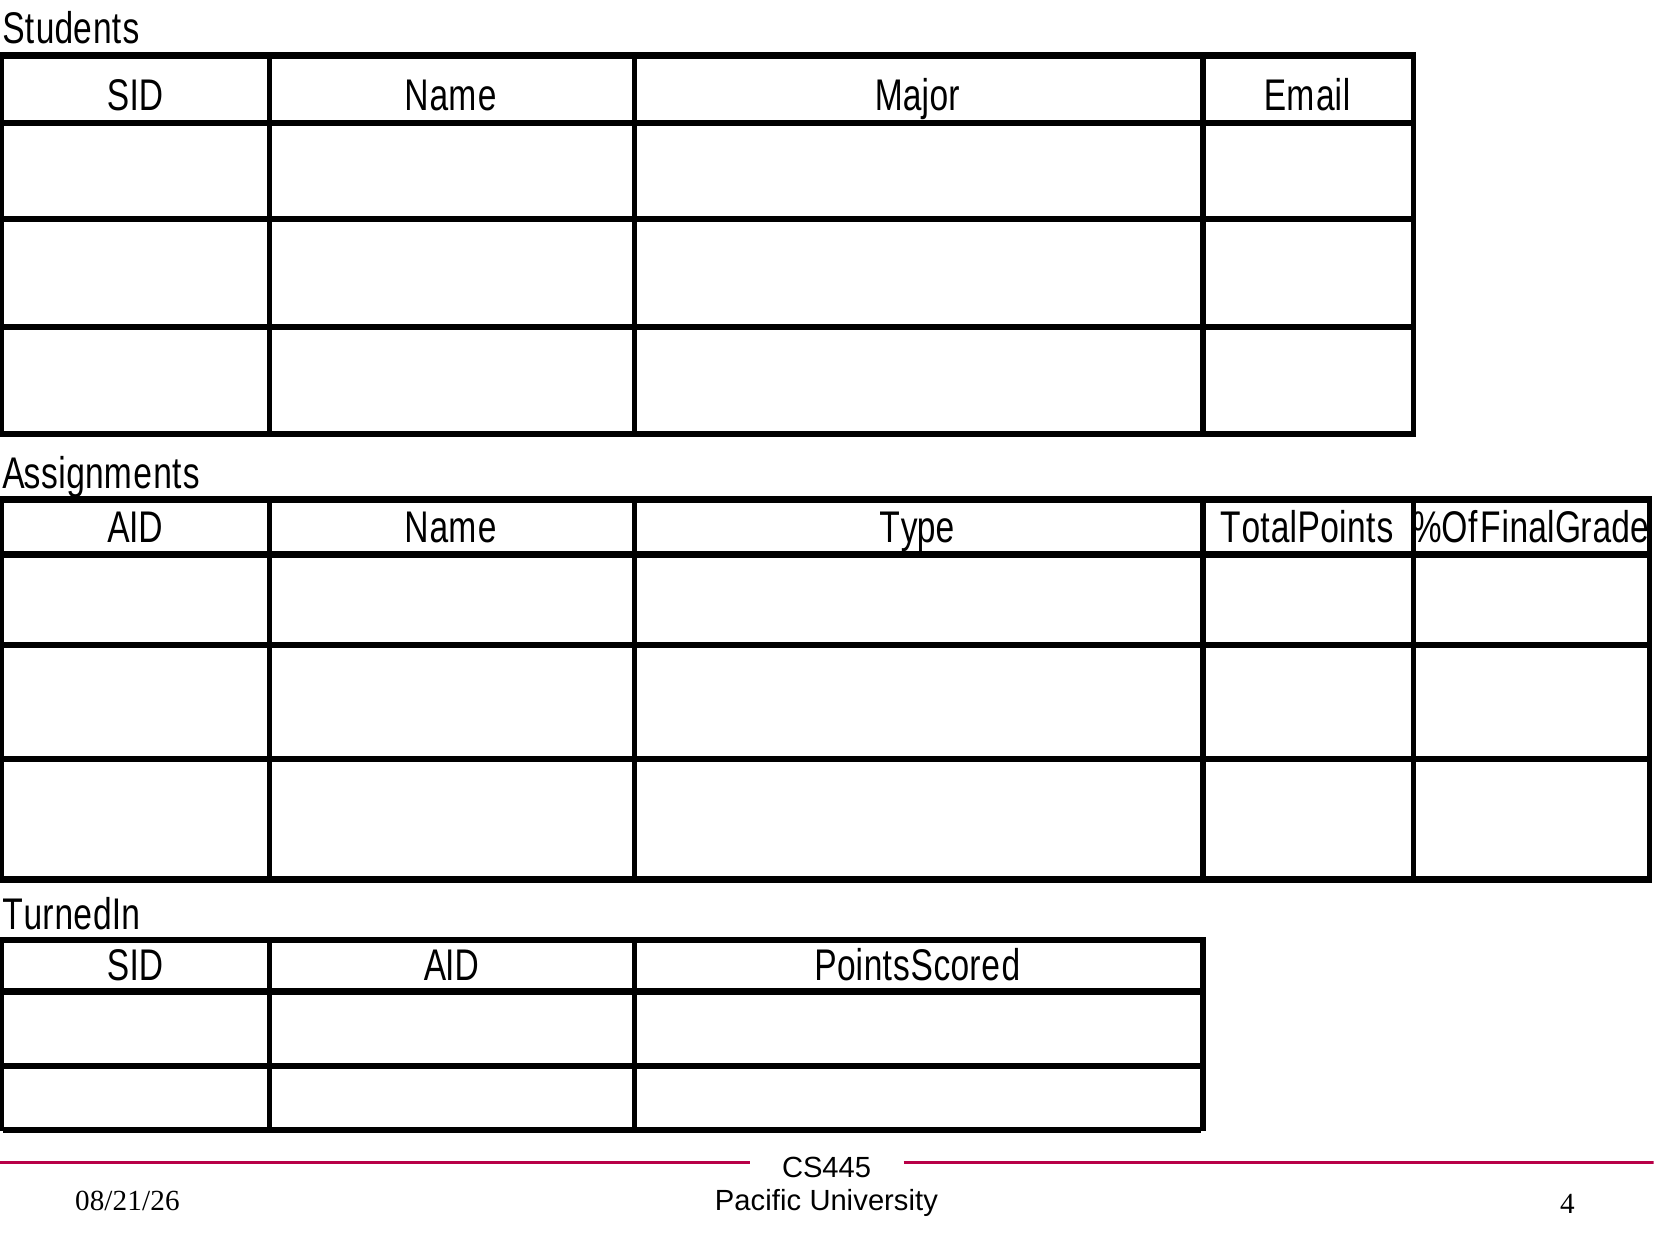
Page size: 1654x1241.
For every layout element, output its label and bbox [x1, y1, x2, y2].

chart [0, 0, 1654, 1136]
